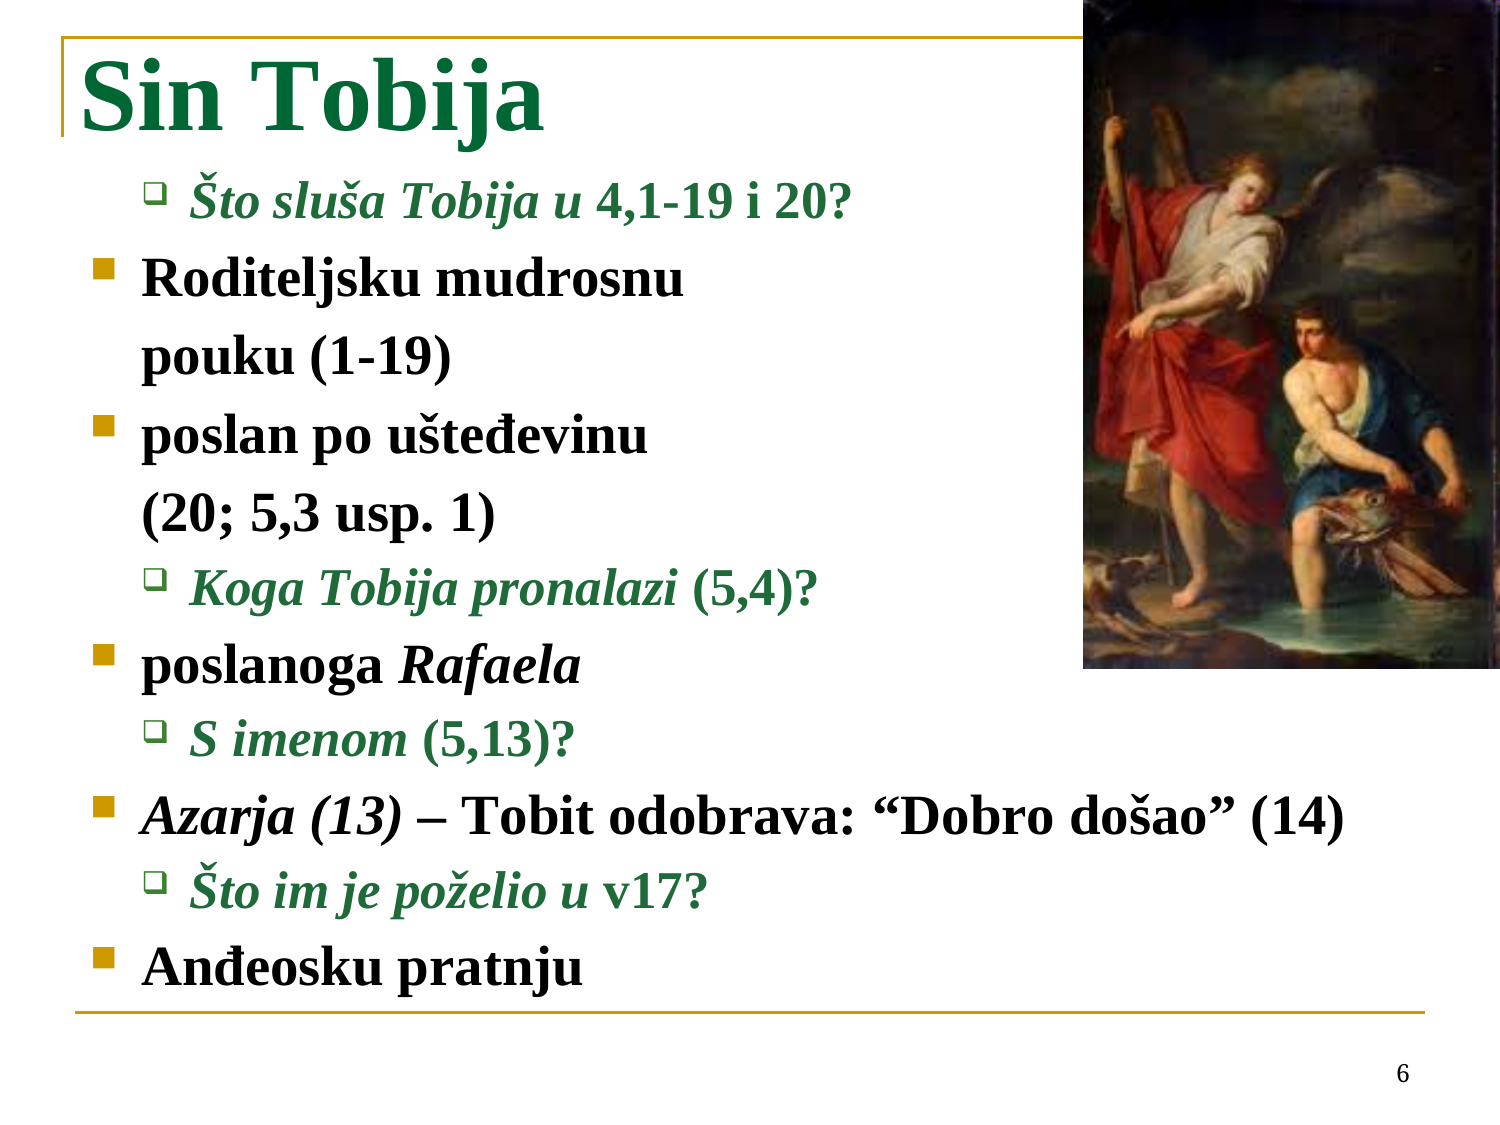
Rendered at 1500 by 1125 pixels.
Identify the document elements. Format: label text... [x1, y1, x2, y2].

text_box <number> [1074, 1024, 1426, 1100]
picture [1083, 0, 1500, 669]
title Sin Tobija [64, 19, 1083, 206]
list Što sluša Tobija u 4,1-19 i 20? Roditeljsku mudrosnu pouku (1-19) poslan po ušteđevinu (20; 5,3 usp. 1) Koga Tobija pronalazi (5,4)? poslanoga Rafaela S imenom (5,13)? Azarja (13) – Tobit odobrava: “Dobro došao” (14) Što im je poželio u v17? Anđeosku pratnju [75, 148, 1500, 1006]
